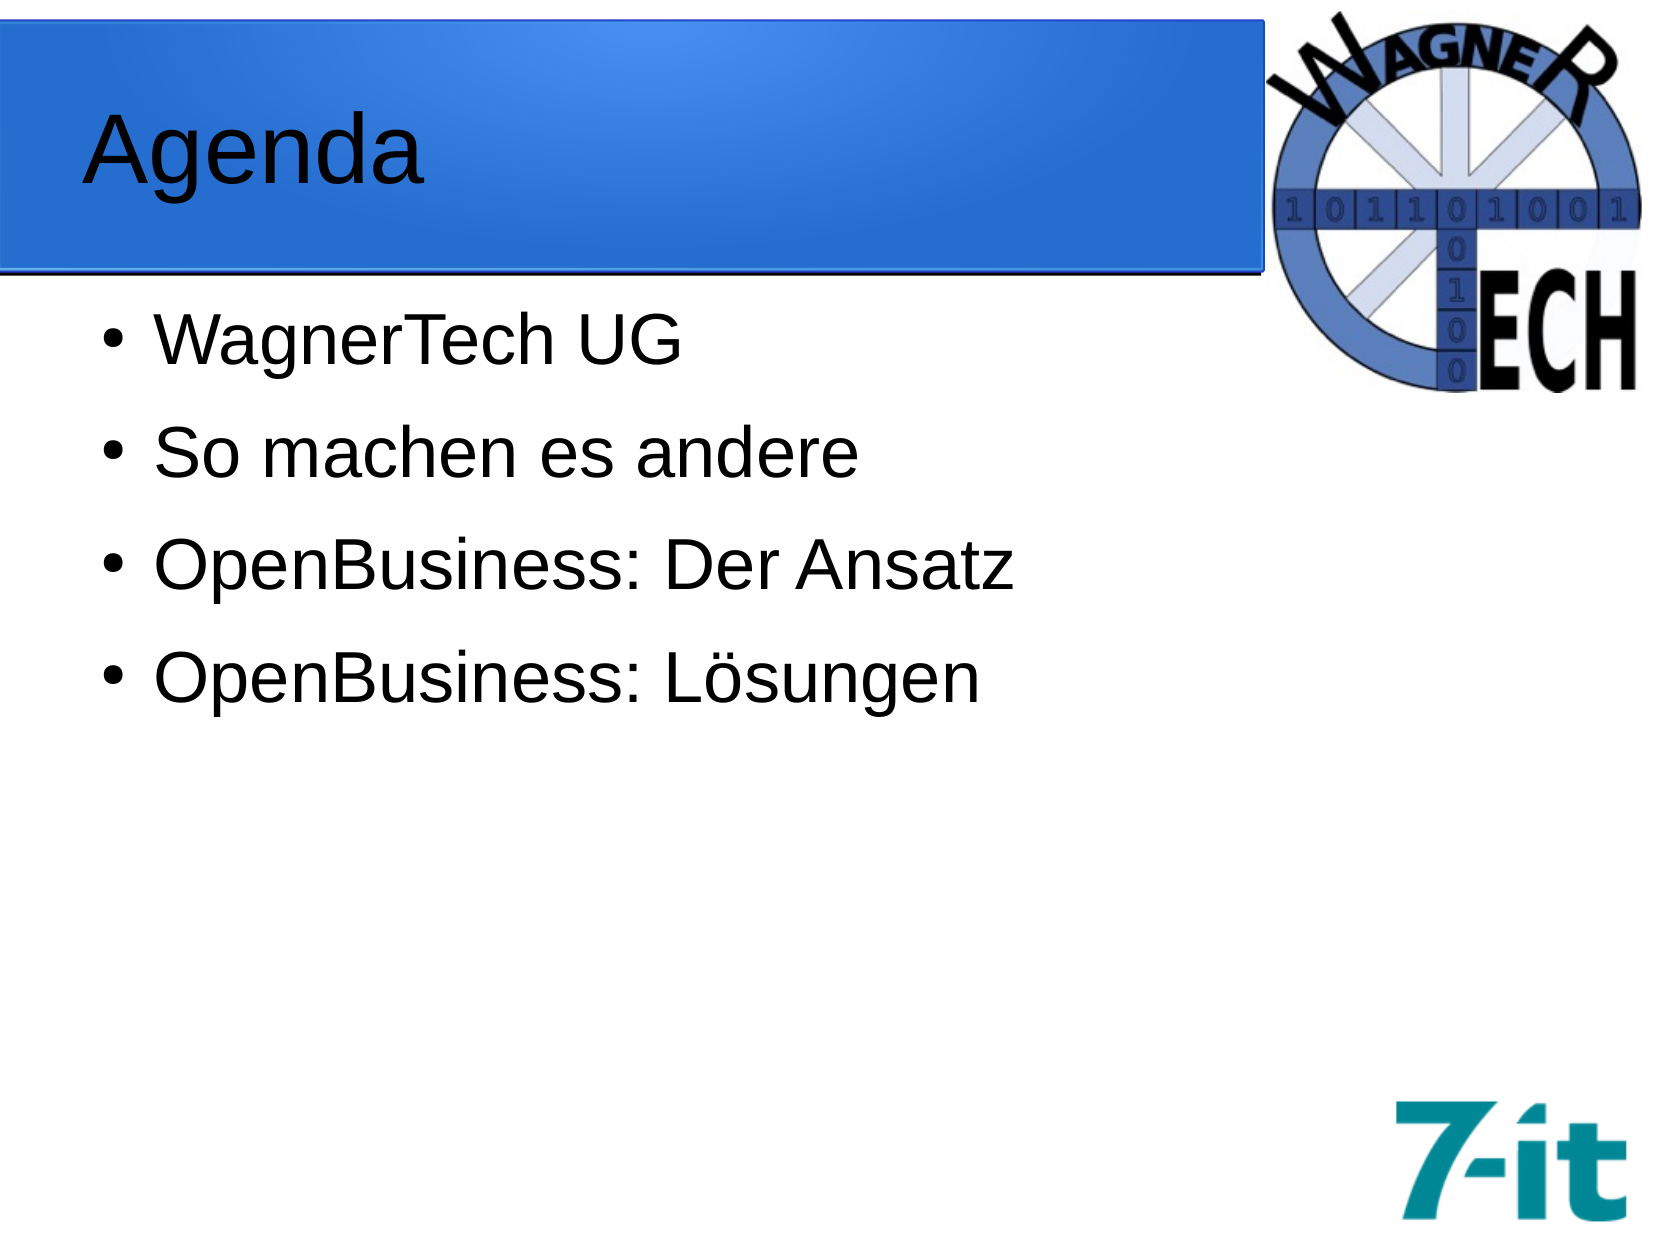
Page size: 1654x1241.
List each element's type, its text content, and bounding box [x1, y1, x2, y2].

picture [1370, 1086, 1639, 1228]
picture [1266, 11, 1642, 393]
title Agenda [82, 47, 1235, 252]
list WagnerTech UG So machen es andere OpenBusiness: Der Ansatz OpenBusiness: Lösungen [82, 299, 1571, 1019]
